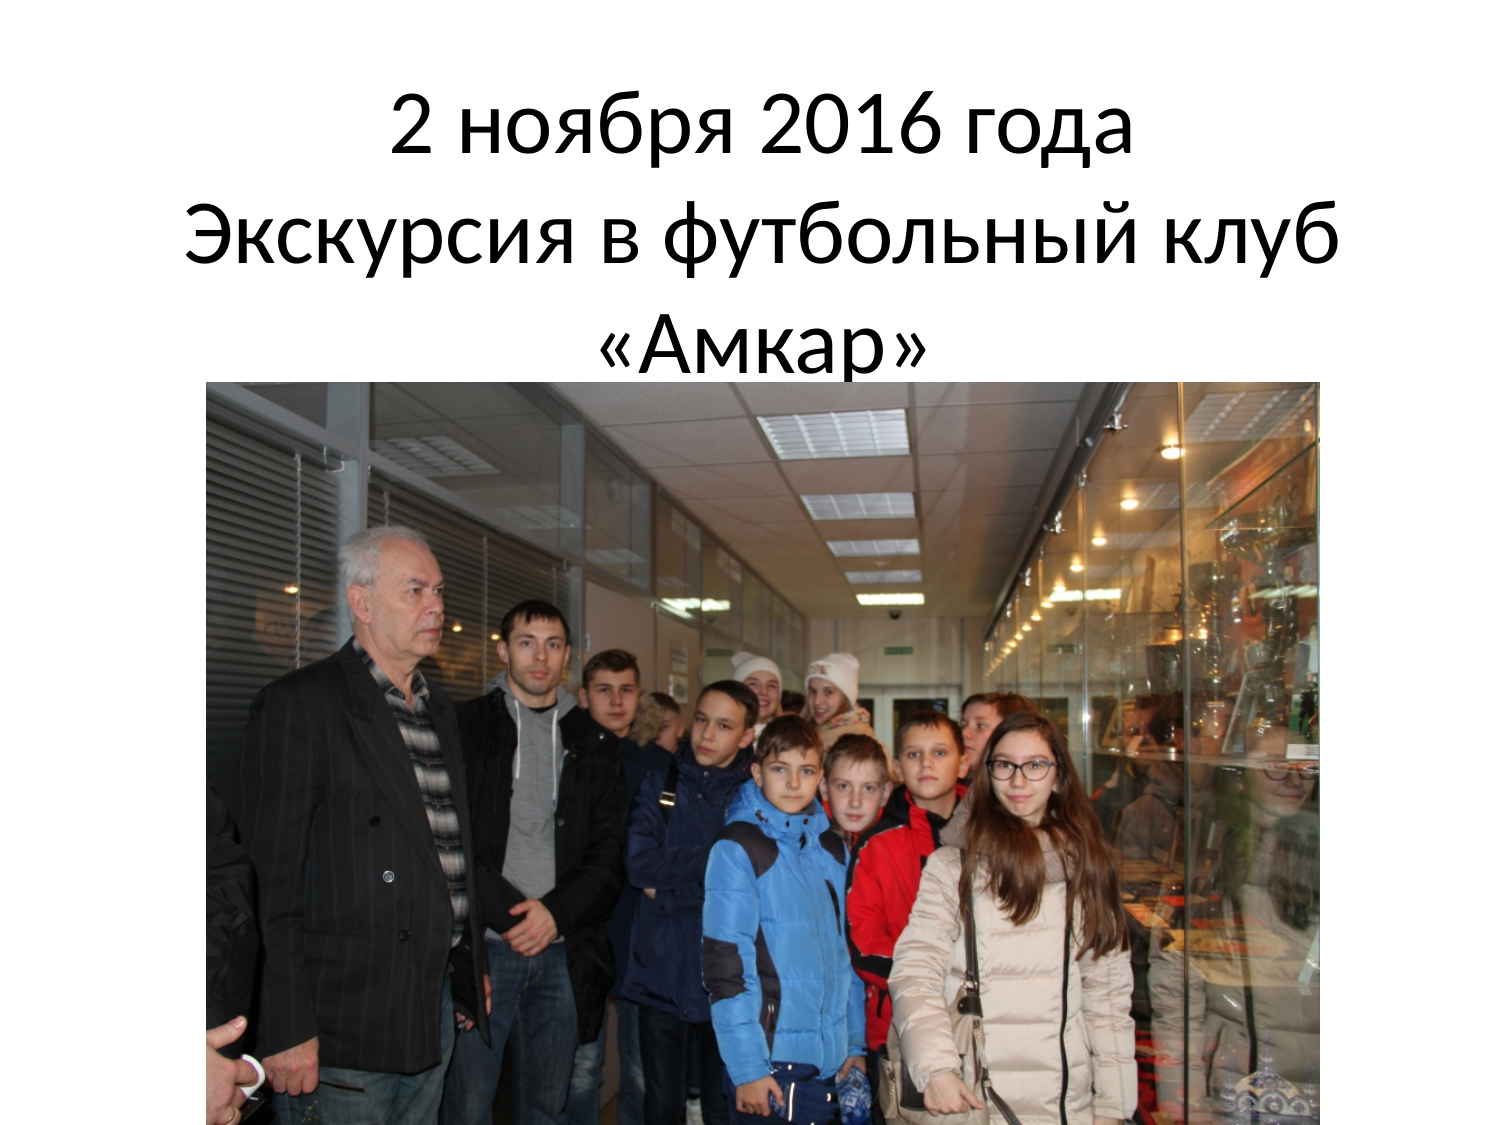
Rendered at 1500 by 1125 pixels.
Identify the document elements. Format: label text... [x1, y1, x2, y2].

picture [206, 382, 1320, 1125]
title 2 ноября 2016 года Экскурсия в футбольный клуб «Амкар» [88, 54, 1439, 159]
